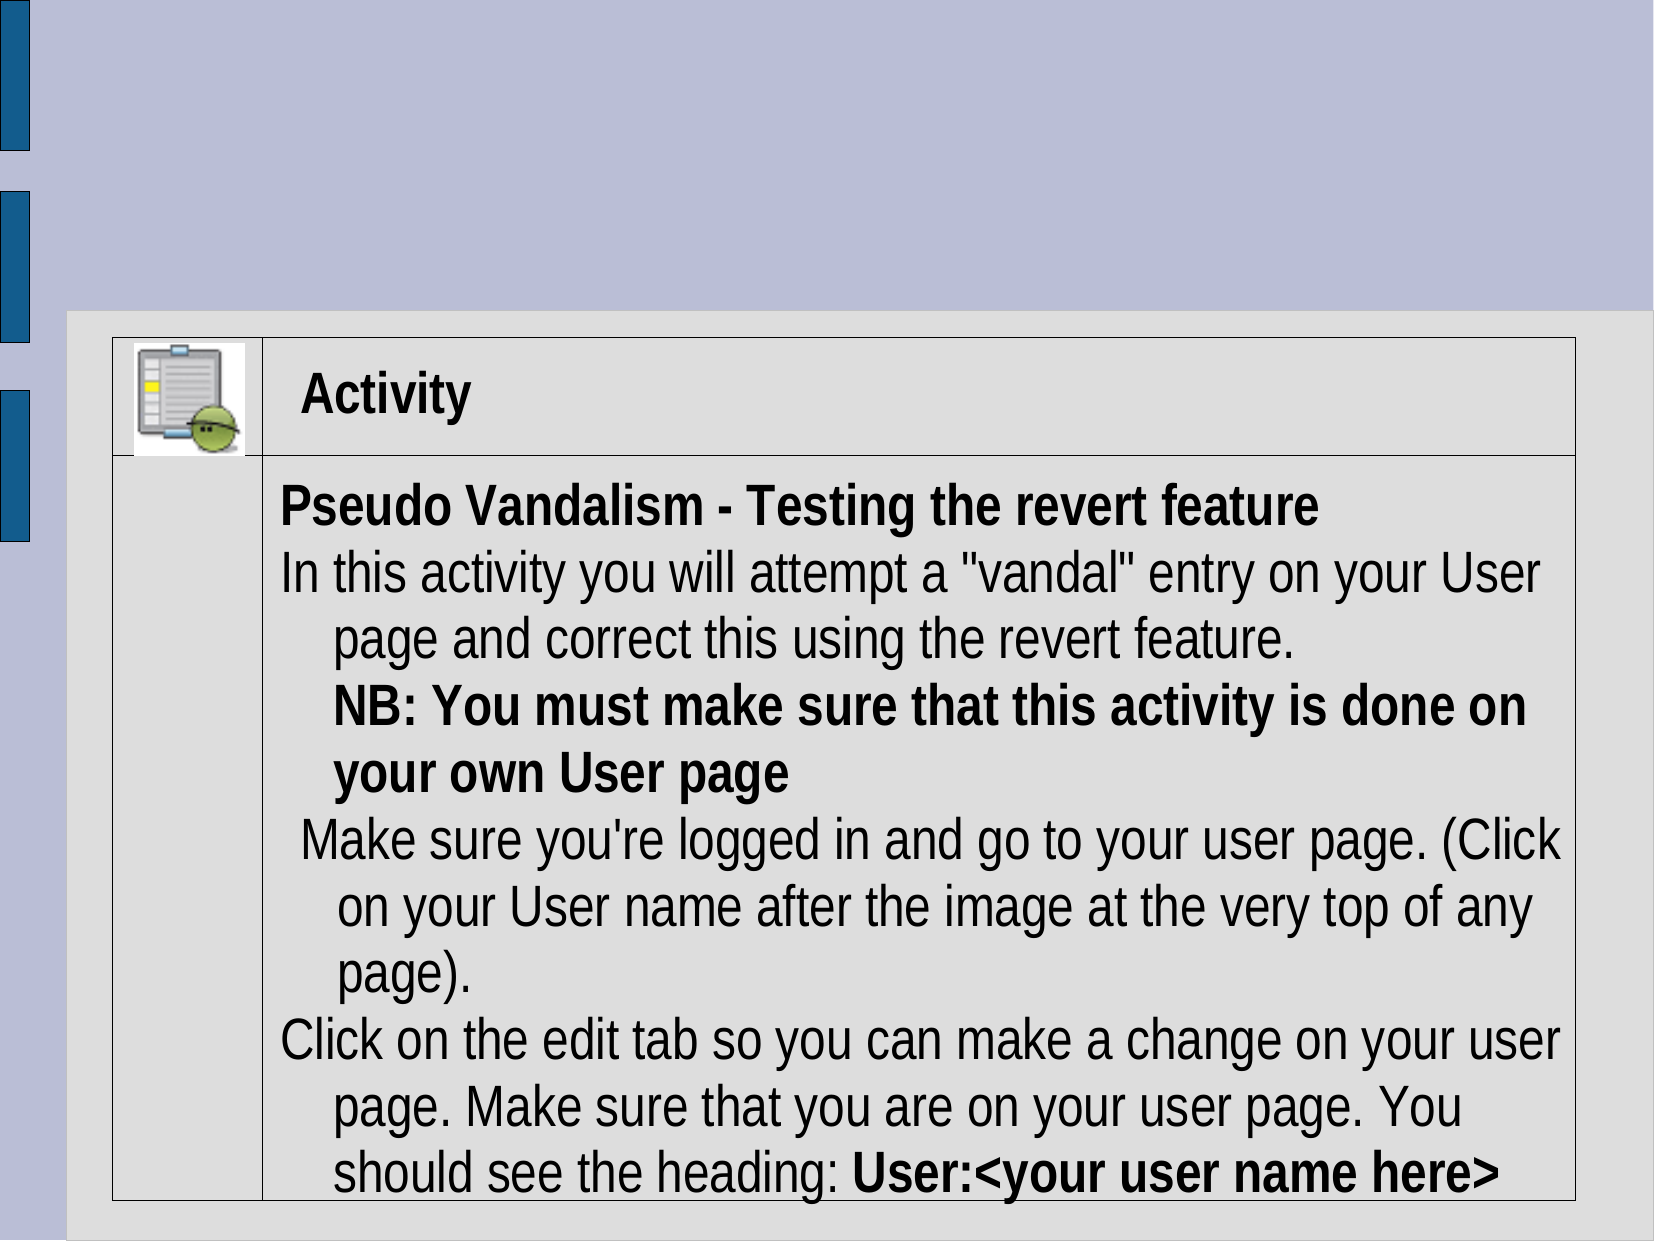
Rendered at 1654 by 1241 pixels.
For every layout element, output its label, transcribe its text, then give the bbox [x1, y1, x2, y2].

list Pseudo Vandalism - Testing the revert feature In this activity you will attempt a "vandal" entry on your User page and correct this using the revert feature. NB: You must make sure that this activity is done on your own User page Make sure you're logged in and go to your user page. (Click on your User name after the image at the very top of any page). Click on the edit tab so you can make a change on your user page. Make sure that you are on your user page. You should see the heading: User:<your user name here> [263, 471, 1575, 1200]
text_box Activity [282, 359, 518, 426]
picture [134, 343, 245, 456]
